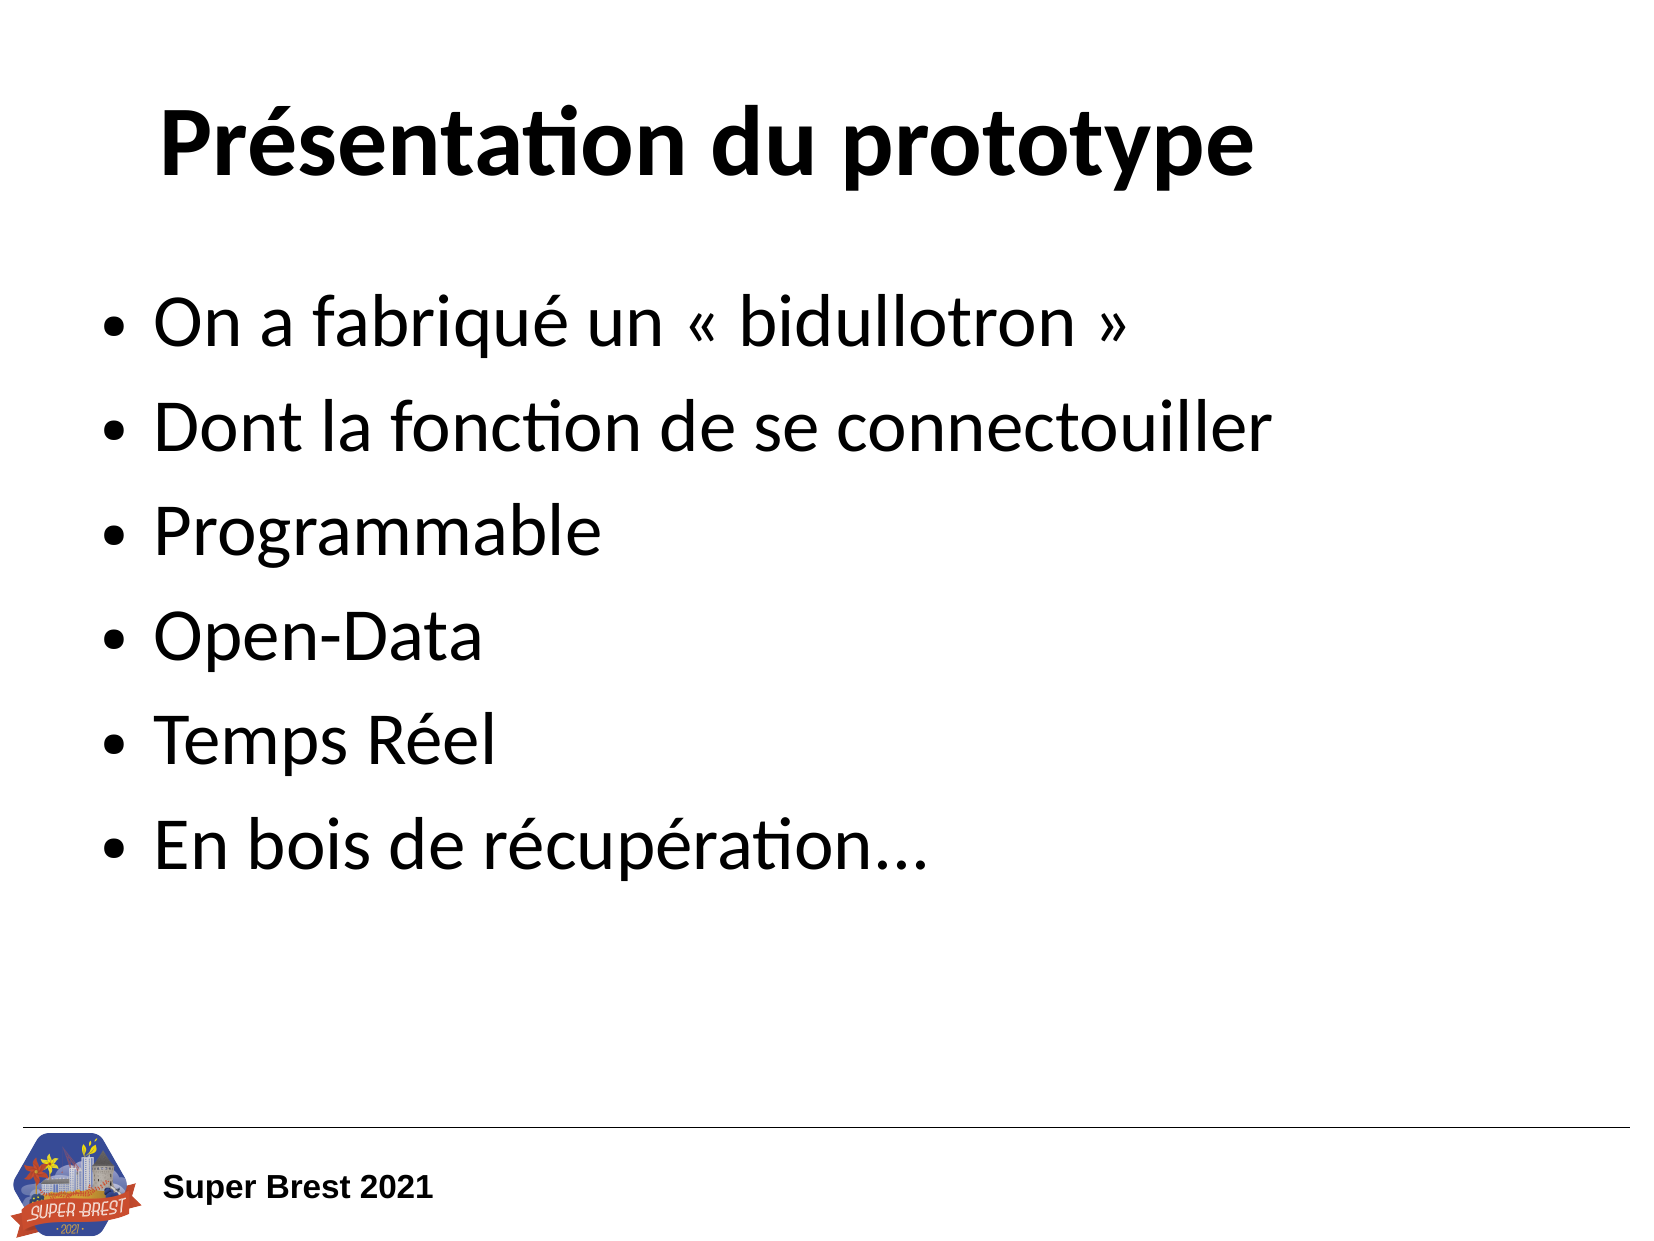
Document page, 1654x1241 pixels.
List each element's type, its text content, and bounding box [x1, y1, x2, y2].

picture [10, 1133, 142, 1238]
text_box Super Brest 2021 [147, 1160, 1070, 1214]
title Présentation du prototype [11, 47, 1347, 255]
list On a fabriqué un « bidullotron » Dont la fonction de se connectouiller Programmable Open-Data Temps Réel En bois de récupération... [82, 290, 1571, 1109]
